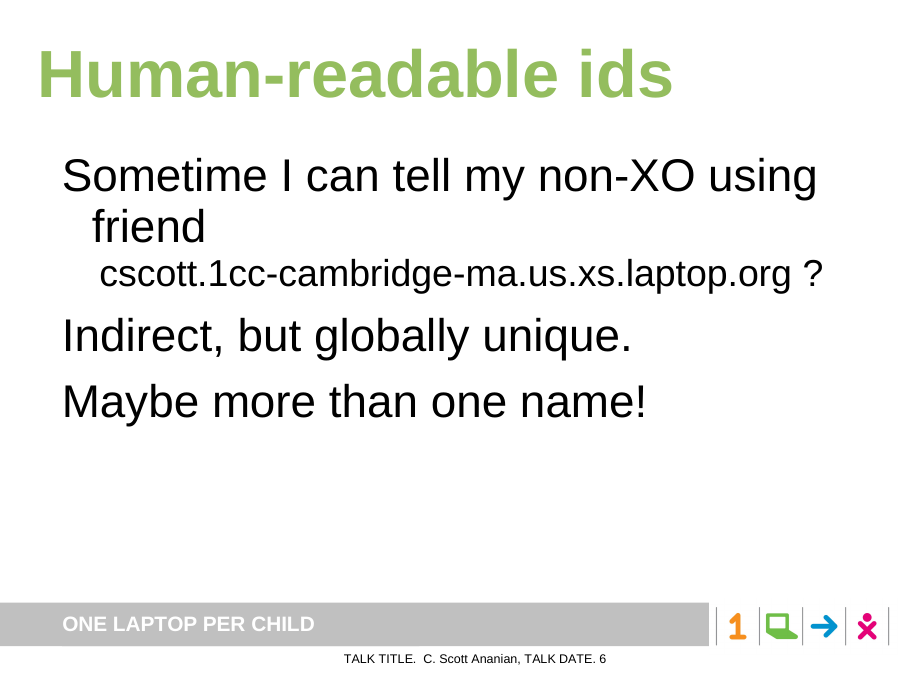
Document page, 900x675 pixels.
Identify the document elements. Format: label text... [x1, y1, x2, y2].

picture [844, 598, 898, 655]
list Sometime I can tell my non-XO using friend cscott.1cc-cambridge-ma.us.xs.laptop.org ? Indirect, but globally unique. Maybe more than one name! [61, 150, 844, 675]
title Human-readable ids [37, 37, 856, 211]
